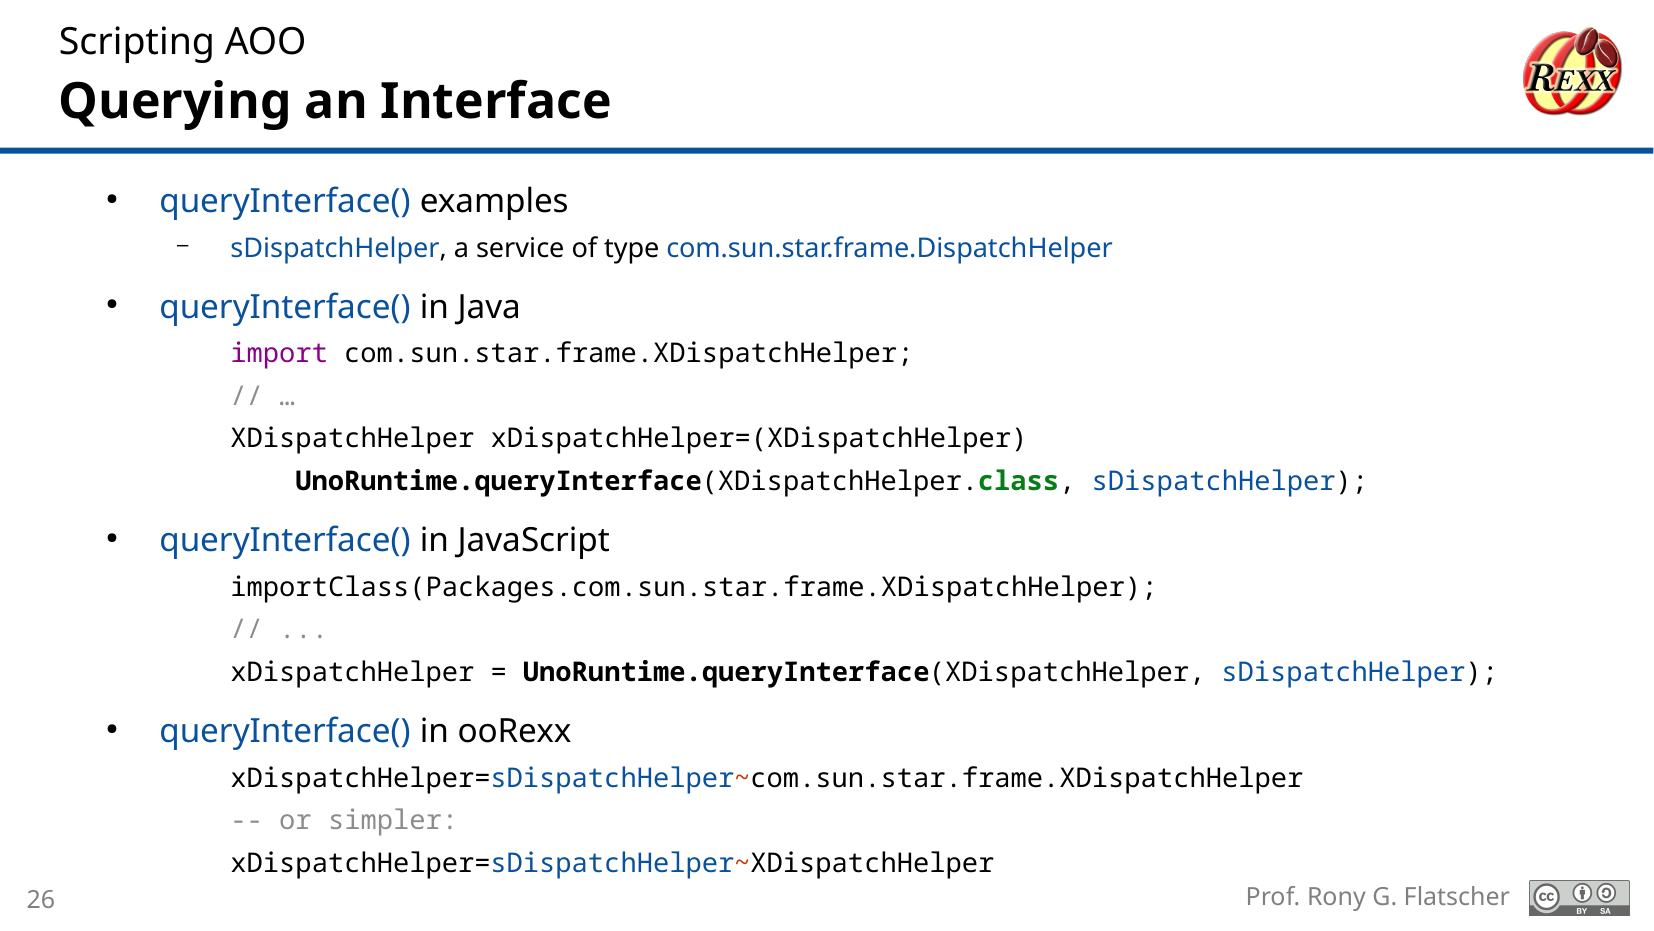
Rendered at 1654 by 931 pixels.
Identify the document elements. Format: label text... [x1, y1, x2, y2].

title Scripting AOO Querying an Interface [0, 0, 1625, 148]
list queryInterface() examples sDispatchHelper, a service of type com.sun.star.frame.DispatchHelper queryInterface() in Java import com.sun.star.frame.XDispatchHelper; // … XDispatchHelper xDispatchHelper=(XDispatchHelper) UnoRuntime.queryInterface(XDispatchHelper.class, sDispatchHelper); queryInterface() in JavaScript importClass(Packages.com.sun.star.frame.XDispatchHelper); // ... xDispatchHelper = UnoRuntime.queryInterface(XDispatchHelper, sDispatchHelper); queryInterface() in ooRexx xDispatchHelper=sDispatchHelper~com.sun.star.frame.XDispatchHelper -- or simpler: xDispatchHelper=sDispatchHelper~XDispatchHelper [88, 177, 1577, 857]
